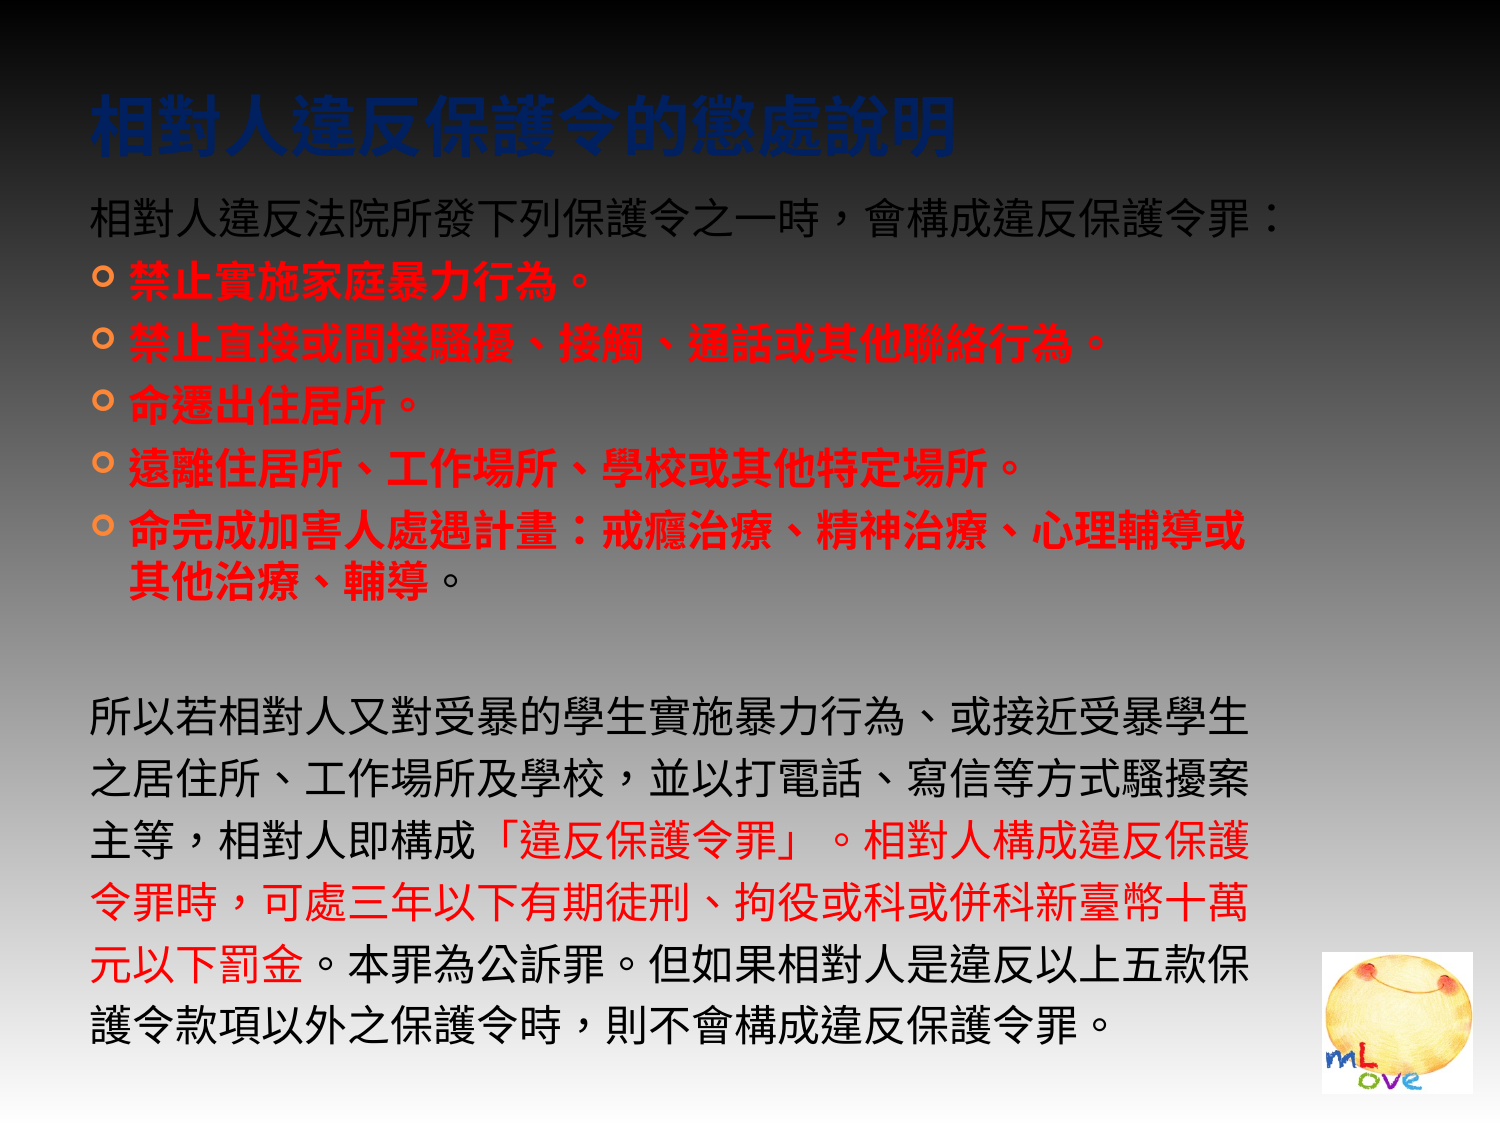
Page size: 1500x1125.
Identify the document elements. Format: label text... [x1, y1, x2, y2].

title 相對人違反保護令的懲處說明 [75, 45, 1300, 173]
picture [1322, 952, 1473, 1094]
list 相對人違反法院所發下列保護令之一時，會構成違反保護令罪： 禁止實施家庭暴力行為。 禁止直接或間接騷擾、接觸、通話或其他聯絡行為。 命遷出住居所。 遠離住居所、工作場所、學校或其他特定場所。 命完成加害人處遇計畫：戒癮治療、精神治療、心理輔導或其他治療、輔導。 所以若相對人又對受暴的學生實施暴力行為、或接近受暴學生之居住所、工作場所及學校，並以打電話、寫信等方式騷擾案主等，相對人即構成「違反保護令罪」。相對人構成違反保護令罪時，可處三年以下有期徒刑、拘役或科或併科新臺幣十萬元以下罰金。本罪為公訴罪。但如果相對人是違反以上五款保護令款項以外之保護令時，則不會構成違反保護令罪。 [75, 184, 1300, 1062]
